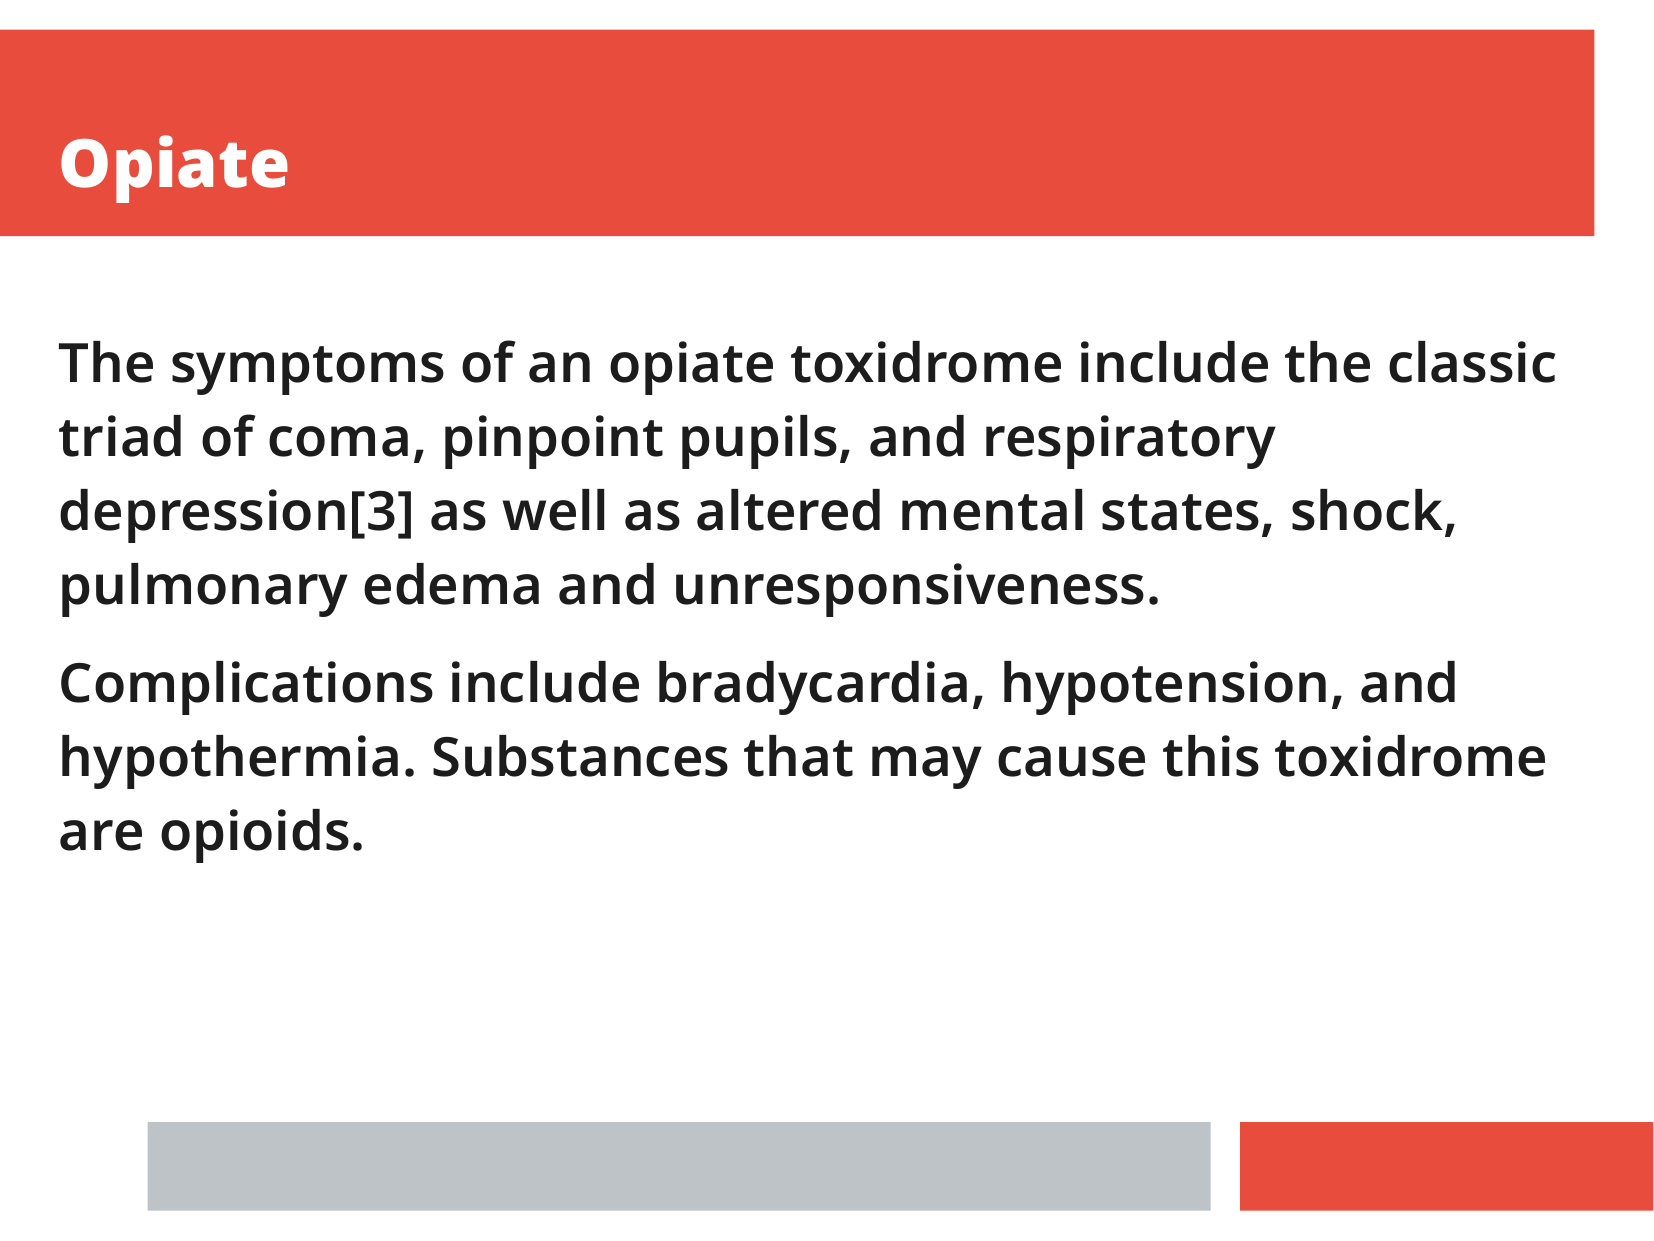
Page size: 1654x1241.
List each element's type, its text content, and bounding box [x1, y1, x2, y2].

list The symptoms of an opiate toxidrome include the classic triad of coma, pinpoint pupils, and respiratory depression[3] as well as altered mental states, shock, pulmonary edema and unresponsiveness. Complications include bradycardia, hypotension, and hypothermia. Substances that may cause this toxidrome are opioids. [59, 324, 1565, 1093]
title Opiate [59, 59, 1595, 207]
